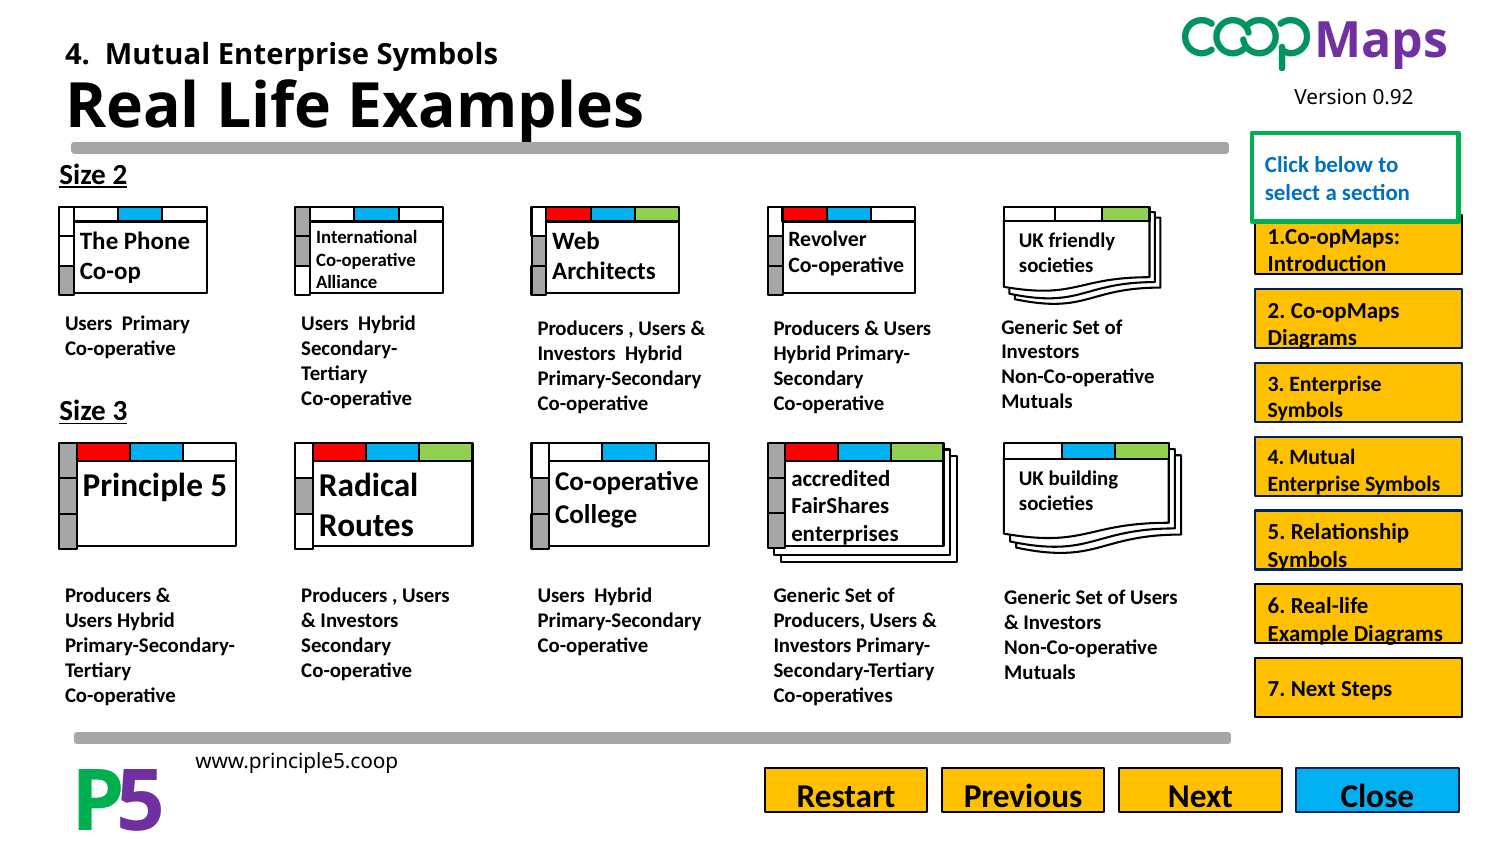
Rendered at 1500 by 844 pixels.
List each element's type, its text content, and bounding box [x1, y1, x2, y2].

text_box 7. Next Steps [1254, 658, 1462, 718]
text_box Generic Set of Investors Non-Co-operative Mutuals [986, 305, 1179, 422]
text_box 4. Mutual Enterprise Symbols [1254, 436, 1462, 496]
text_box accredited FairShares enterprises [785, 461, 944, 546]
text_box Principle 5 [77, 461, 236, 546]
text_box Producers & Users Hybrid Primary- Secondary Co-operative [767, 308, 945, 422]
text_box Producers & Users Hybrid Primary-Secondary- Tertiary Co-operative [59, 575, 243, 714]
text_box P [59, 738, 103, 827]
text_box [1004, 207, 1161, 304]
text_box [1004, 443, 1182, 553]
text_box Click below to select a section [1252, 132, 1459, 222]
text_box [295, 207, 443, 295]
text_box 6. Real-life Example Diagrams [1254, 584, 1462, 644]
text_box Size 2 [44, 147, 144, 199]
text_box UK building societies [1003, 456, 1169, 539]
text_box [74, 144, 1226, 151]
text_box Generic Set of Users & Investors Non-Co-operative Mutuals [989, 575, 1167, 676]
text_box Previous [942, 767, 1105, 813]
text_box 1.Co-opMaps: Introduction [1254, 215, 1462, 275]
text_box 5. Relationship Symbols [1254, 510, 1462, 570]
picture [1181, 17, 1310, 71]
text_box 2. Co-opMaps Diagrams [1254, 289, 1462, 349]
text_box www.principle5.coop [177, 744, 473, 783]
text_box Maps [1299, 0, 1460, 76]
text_box International Co-operative Alliance [310, 222, 443, 293]
text_box Users Hybrid Secondary- Tertiary Co-operative [295, 303, 424, 422]
text_box Close [1296, 767, 1459, 813]
text_box Revolver Co-operative [783, 222, 915, 293]
text_box 3. Enterprise Symbols [1254, 362, 1462, 422]
text_box Producers , Users & Investors Hybrid Primary-Secondary Co-operative [531, 308, 714, 422]
text_box [76, 735, 1229, 742]
text_box 5 [103, 744, 199, 827]
text_box UK friendly societies [1003, 218, 1150, 291]
text_box [768, 443, 957, 562]
text_box Users Primary Co-operative [59, 303, 198, 368]
text_box 4. Mutual Enterprise Symbols [59, 29, 497, 77]
text_box [295, 443, 473, 549]
text_box Users Hybrid Primary-Secondary Co-operative [531, 575, 710, 664]
text_box Radical Routes [313, 461, 473, 546]
text_box [768, 207, 915, 295]
text_box [59, 207, 207, 295]
text_box Real Life Examples [59, 59, 649, 147]
text_box [531, 207, 679, 295]
text_box Next [1119, 767, 1282, 813]
text_box Co-operative College [549, 461, 709, 546]
text_box Version 0.92 [1281, 73, 1459, 119]
text_box [531, 443, 709, 549]
text_box Restart [764, 767, 928, 813]
text_box Generic Set of Producers, Users & Investors Primary- Secondary-Tertiary Co-operatives [767, 575, 946, 714]
text_box The Phone Co-op [74, 222, 207, 293]
text_box Web Architects [546, 222, 679, 293]
text_box Size 3 [44, 383, 144, 435]
text_box Producers , Users & Investors Secondary Co-operative [295, 575, 459, 689]
text_box [59, 443, 236, 549]
